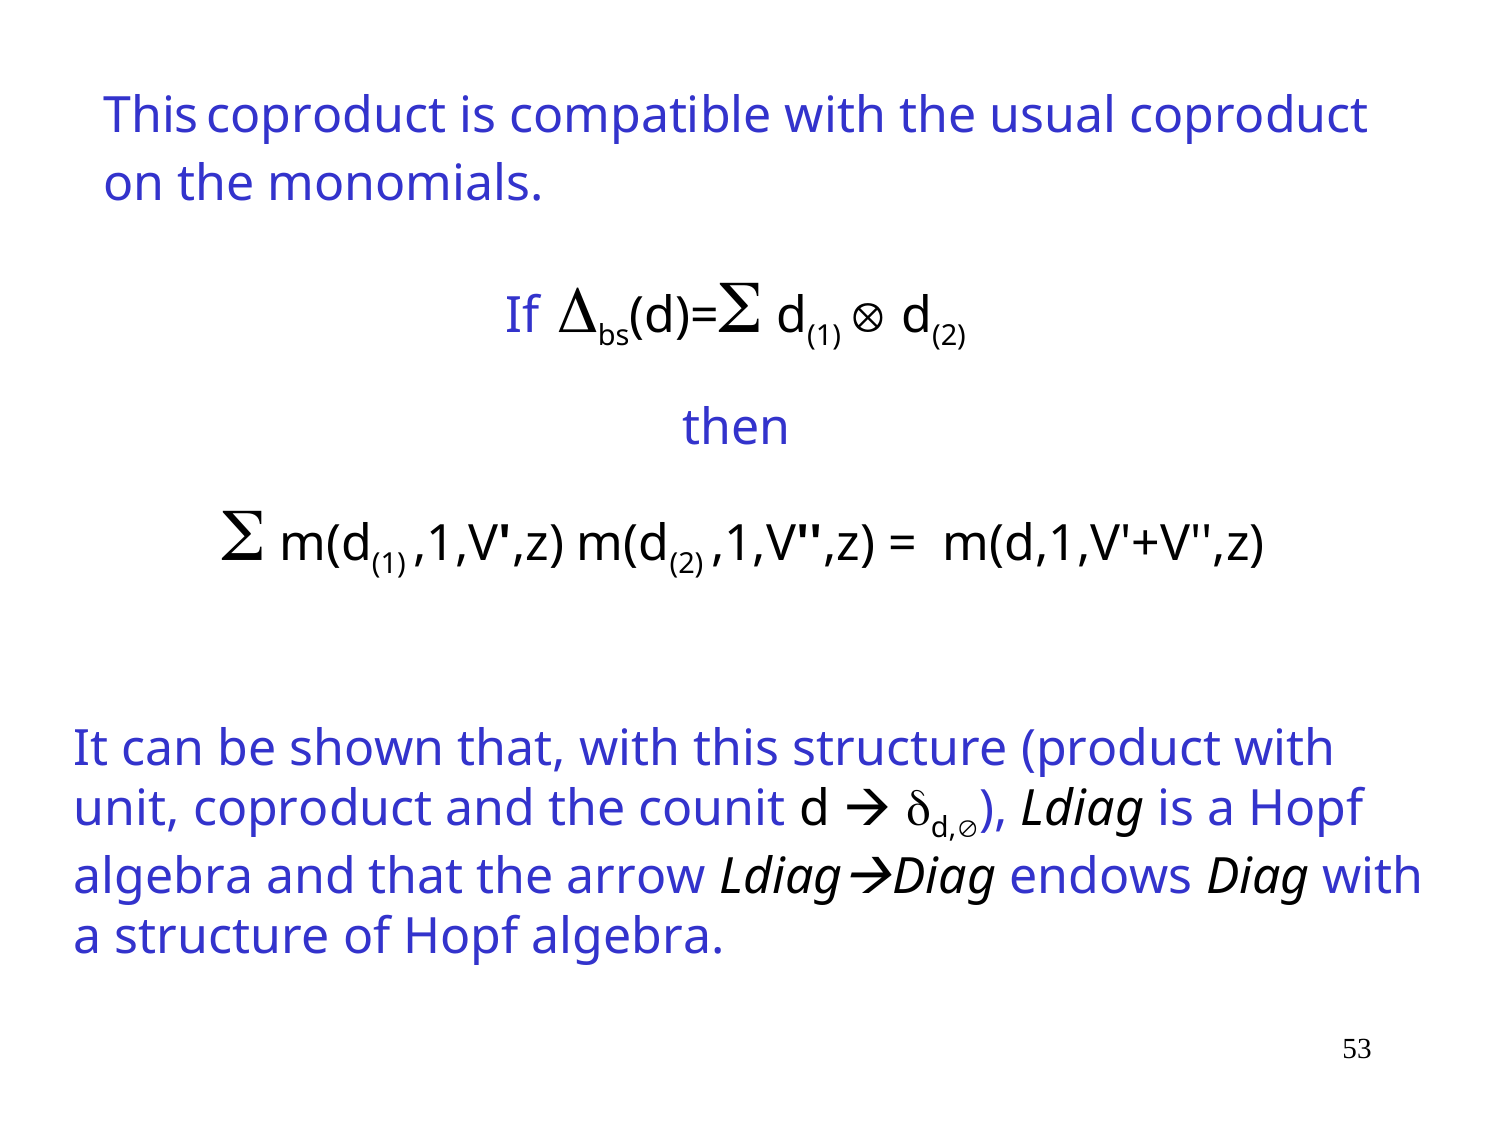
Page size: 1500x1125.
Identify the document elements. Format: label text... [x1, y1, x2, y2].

text_box If bs(d)= d(1)  d(2) then  m(d(1) ,1,V',z) m(d(2) ,1,V'',z) = m(d,1,V'+V'',z)‏ [95, 249, 1392, 587]
text_box This coproduct is compatible with the usual coproduct on the monomials. [88, 74, 1447, 219]
text_box It can be shown that, with this structure (product with unit, coproduct and the counit d  d,), Ldiag is a Hopf algebra and that the arrow LdiagDiag endows Diag with a structure of Hopf algebra. [59, 707, 1447, 972]
